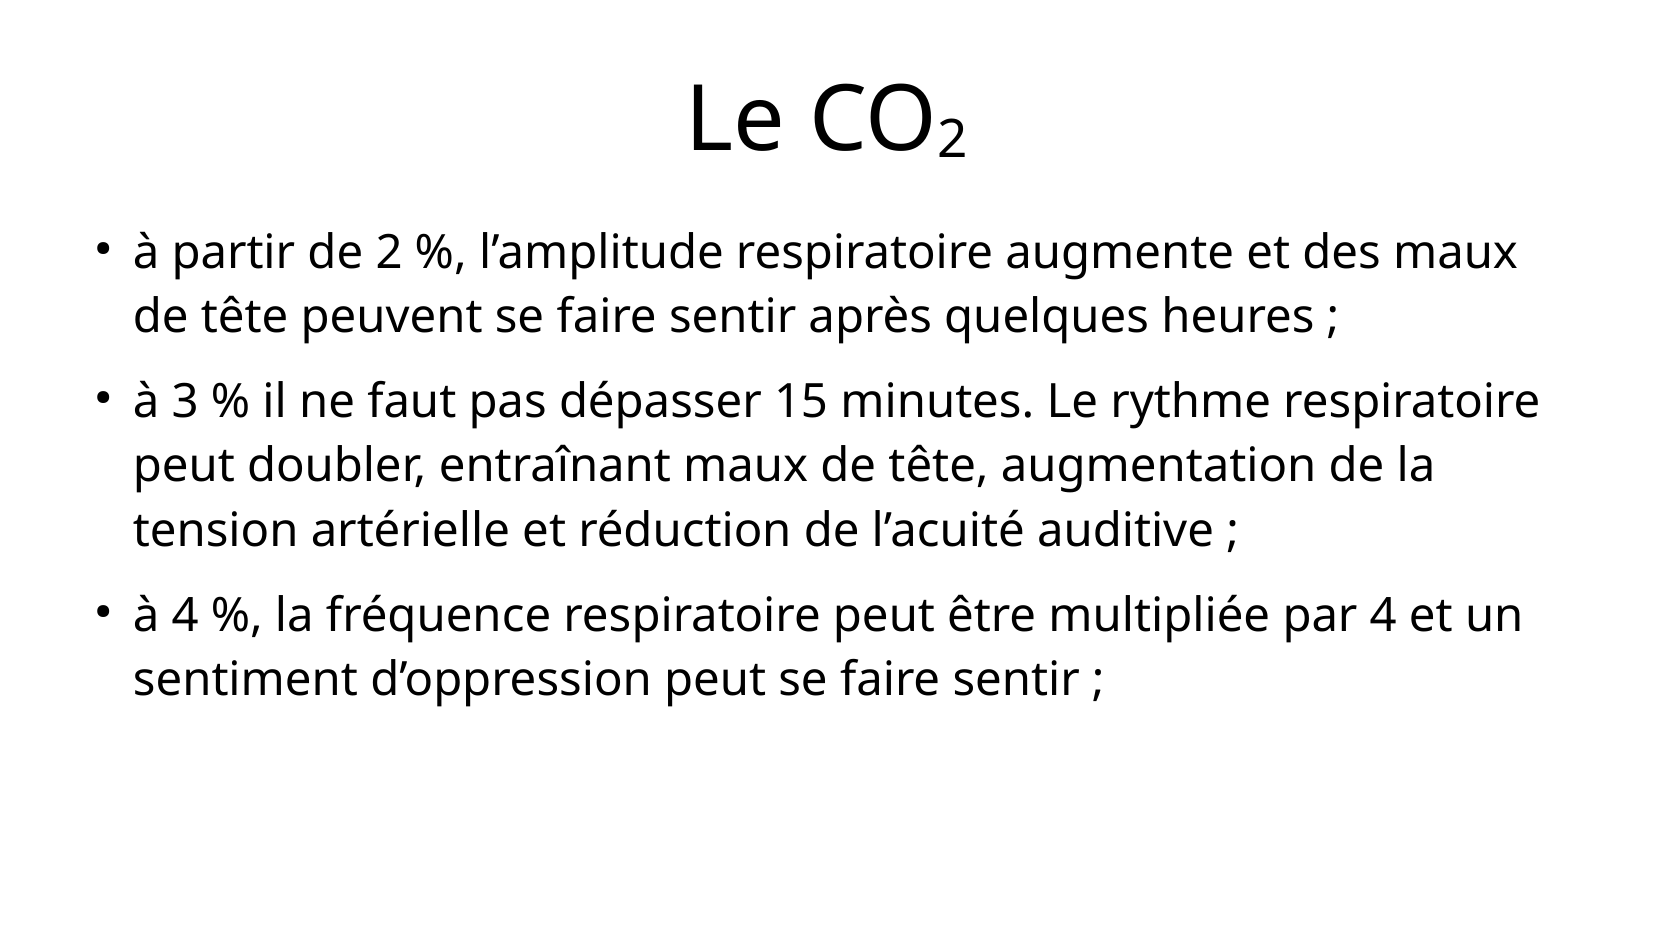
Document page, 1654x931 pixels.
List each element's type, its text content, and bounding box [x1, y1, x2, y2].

title Le CO2 [82, 37, 1571, 193]
list à partir de 2 %, l’amplitude respiratoire augmente et des maux de tête peuvent se faire sentir après quelques heures ; à 3 % il ne faut pas dépasser 15 minutes. Le rythme respiratoire peut doubler, entraînant maux de tête, augmentation de la tension artérielle et réduction de l’acuité auditive ; à 4 %, la fréquence respiratoire peut être multipliée par 4 et un sentiment d’oppression peut se faire sentir ; [82, 217, 1571, 758]
